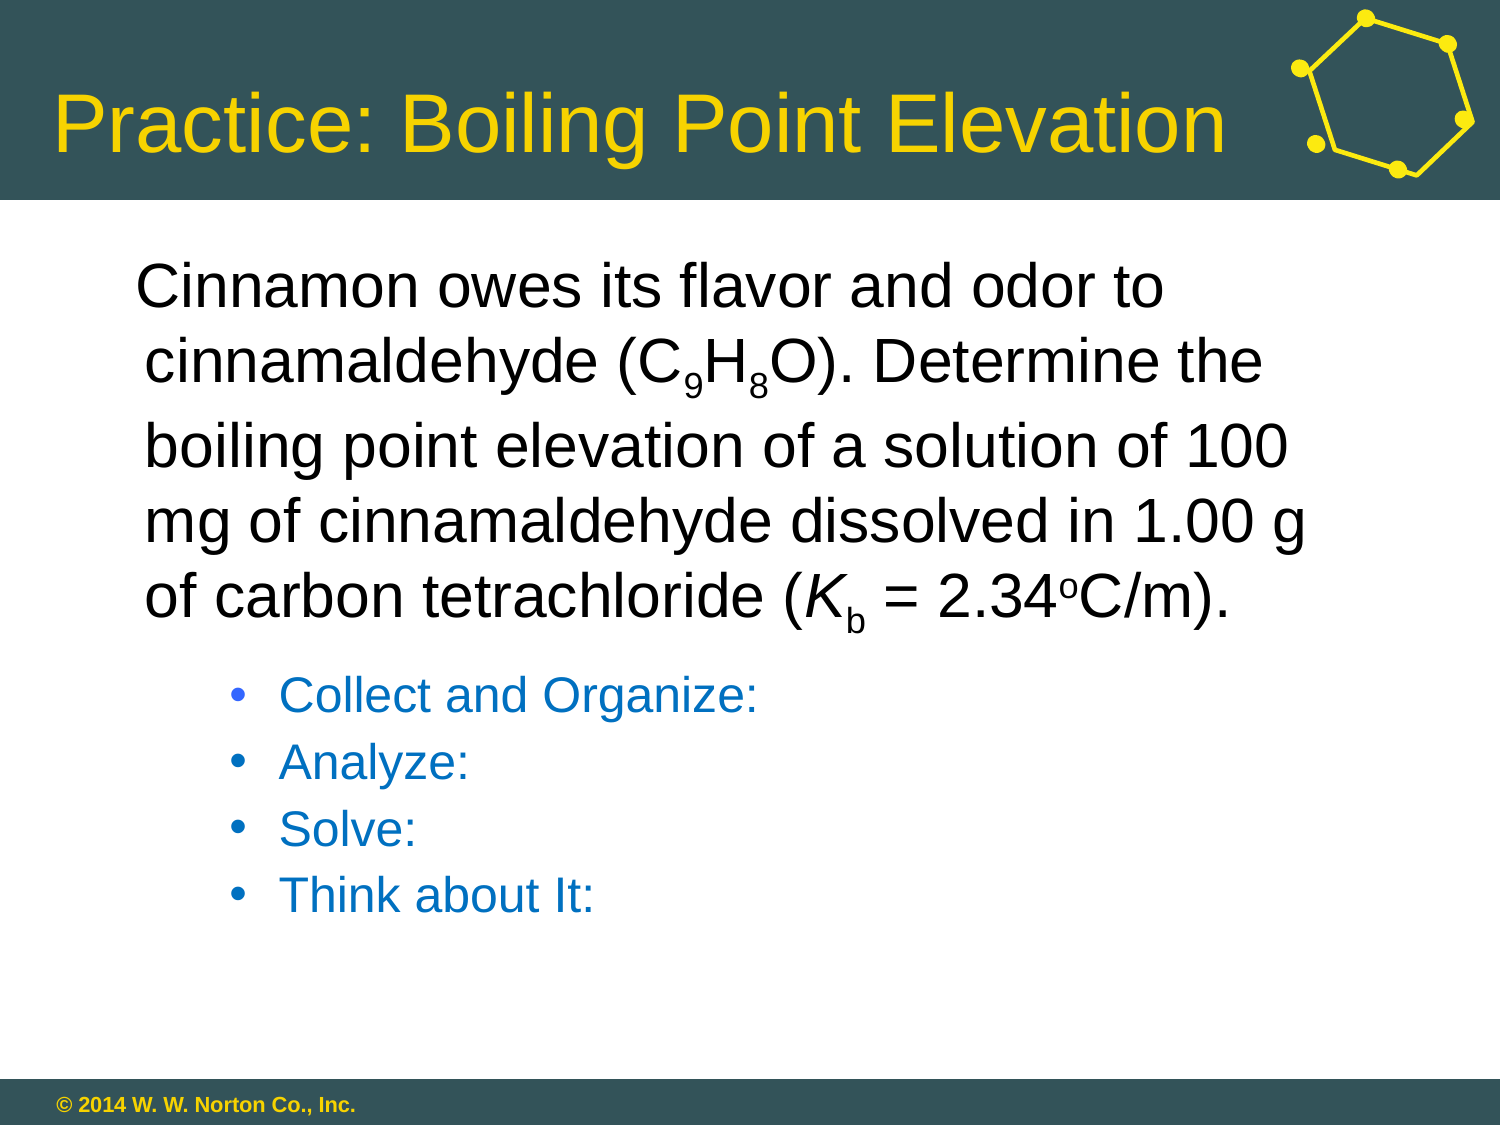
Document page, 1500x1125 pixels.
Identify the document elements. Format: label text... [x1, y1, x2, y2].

title Practice: Boiling Point Elevation [37, 24, 1313, 213]
list Cinnamon owes its flavor and odor to cinnamaldehyde (C9H8O). Determine the boiling point elevation of a solution of 100 mg of cinnamaldehyde dissolved in 1.00 g of carbon tetrachloride (Kb = 2.34oC/m). [99, 237, 1388, 625]
text_box Collect and Organize: Analyze: Solve: Think about It: [174, 662, 982, 931]
